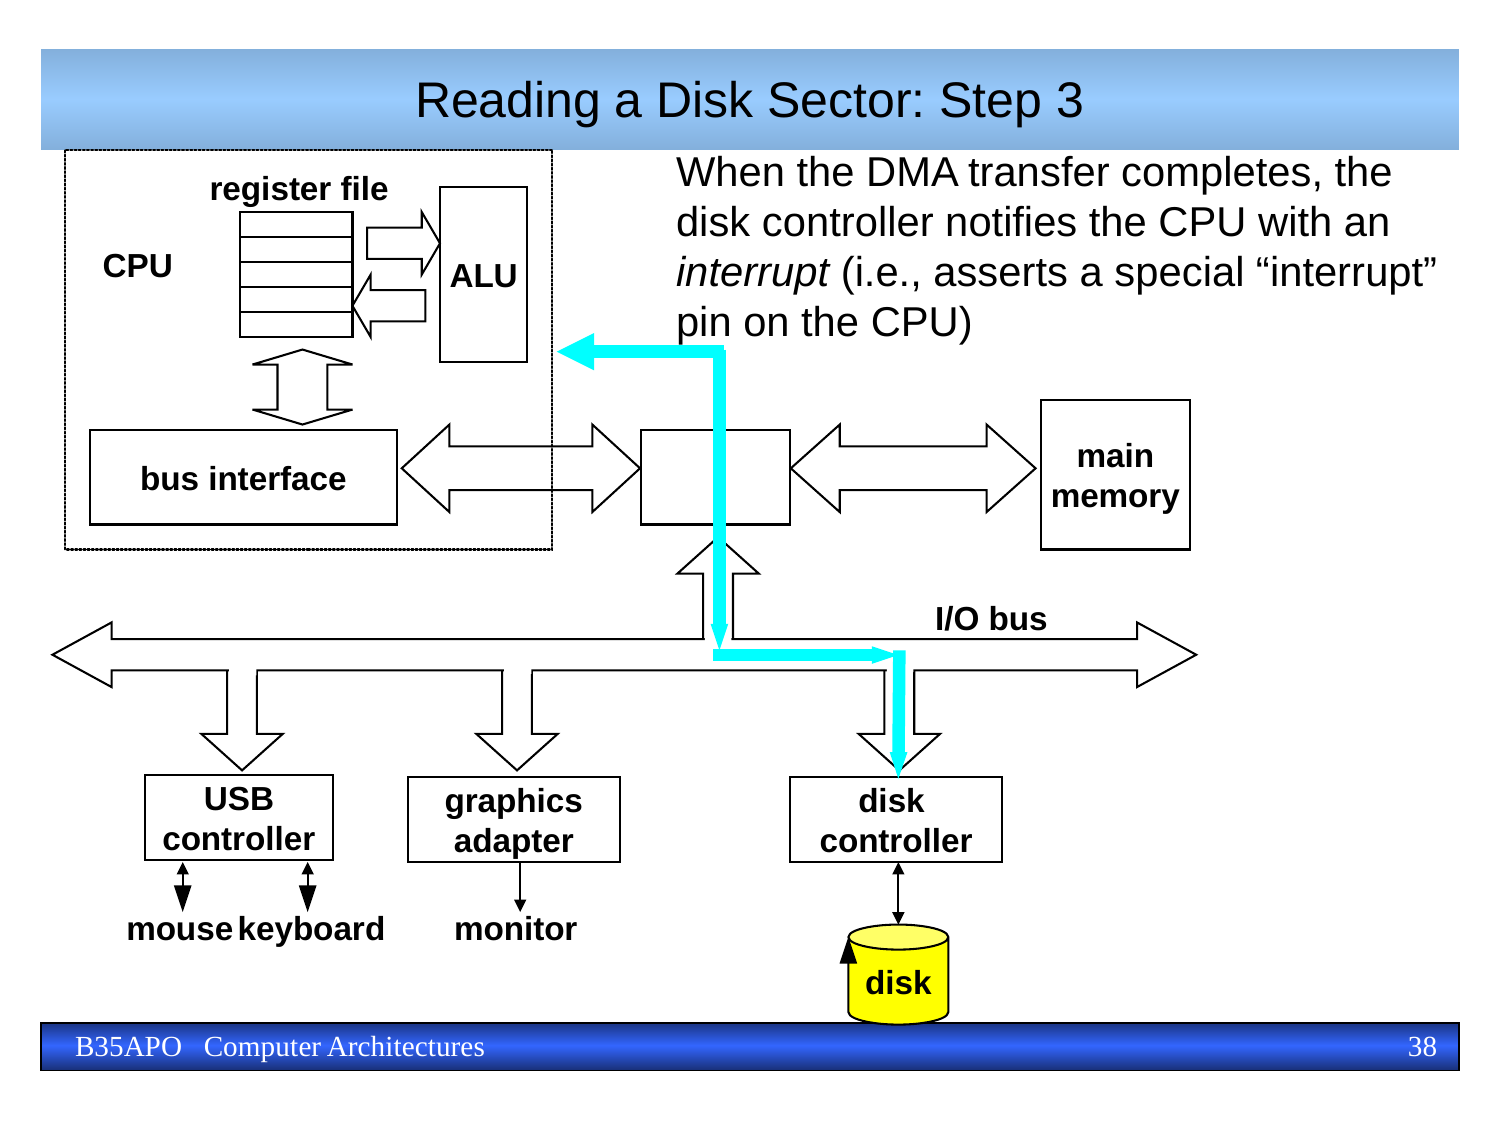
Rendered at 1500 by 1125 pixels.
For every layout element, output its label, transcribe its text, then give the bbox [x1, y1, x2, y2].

text_box disk controller [789, 776, 1003, 862]
text_box CPU [87, 236, 188, 292]
text_box disk [848, 938, 949, 1025]
title Reading a Disk Sector: Step 3 [41, 49, 1459, 150]
text_box register file [193, 159, 405, 215]
text_box graphics adapter [407, 776, 621, 862]
text_box main memory [1040, 399, 1190, 550]
text_box [721, 622, 1197, 688]
text_box keyboard [222, 899, 401, 955]
text_box [52, 622, 893, 688]
text_box bus interface [90, 429, 398, 525]
text_box monitor [438, 899, 594, 955]
text_box USB controller [145, 774, 333, 860]
text_box When the DMA transfer completes, the disk controller notifies the CPU with an interrupt (i.e., asserts a special “interrupt” pin on the CPU) [661, 137, 1470, 353]
text_box I/O bus [919, 589, 1064, 645]
text_box ALU [439, 187, 528, 363]
text_box mouse [111, 899, 222, 955]
